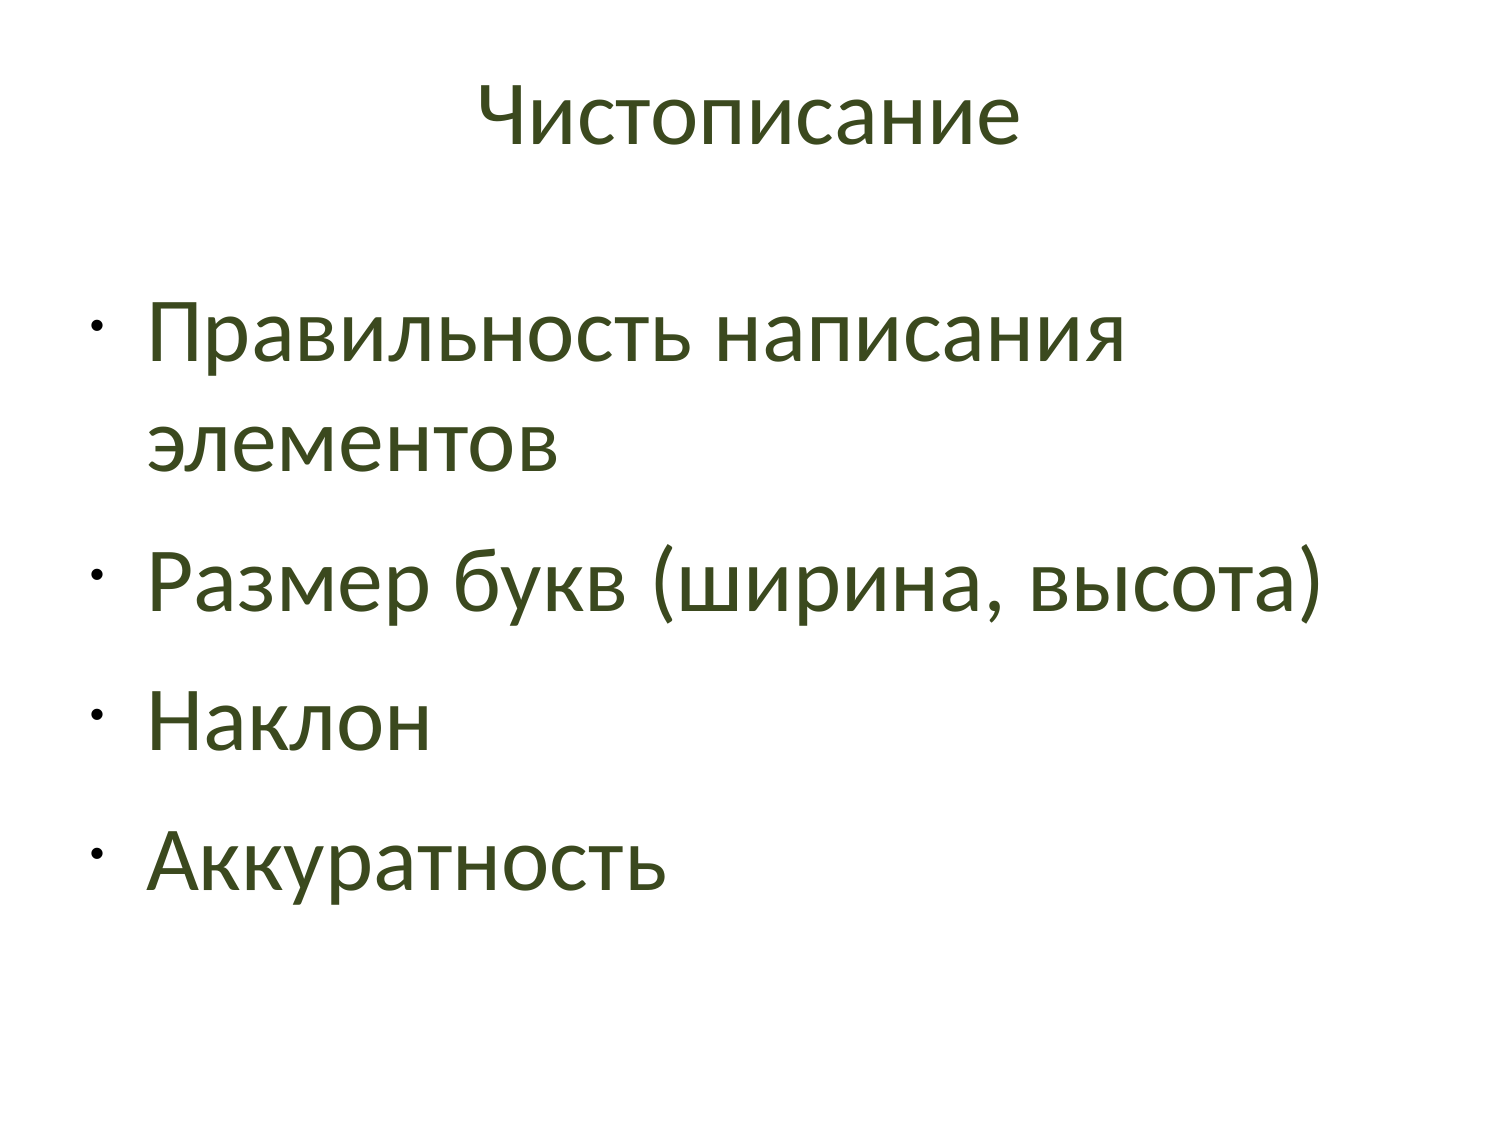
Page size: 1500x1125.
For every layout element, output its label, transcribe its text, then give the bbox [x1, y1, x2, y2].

title Чистописание [75, 45, 1425, 233]
list Правильность написания элементов Размер букв (ширина, высота) Наклон Аккуратность [75, 262, 1425, 1005]
